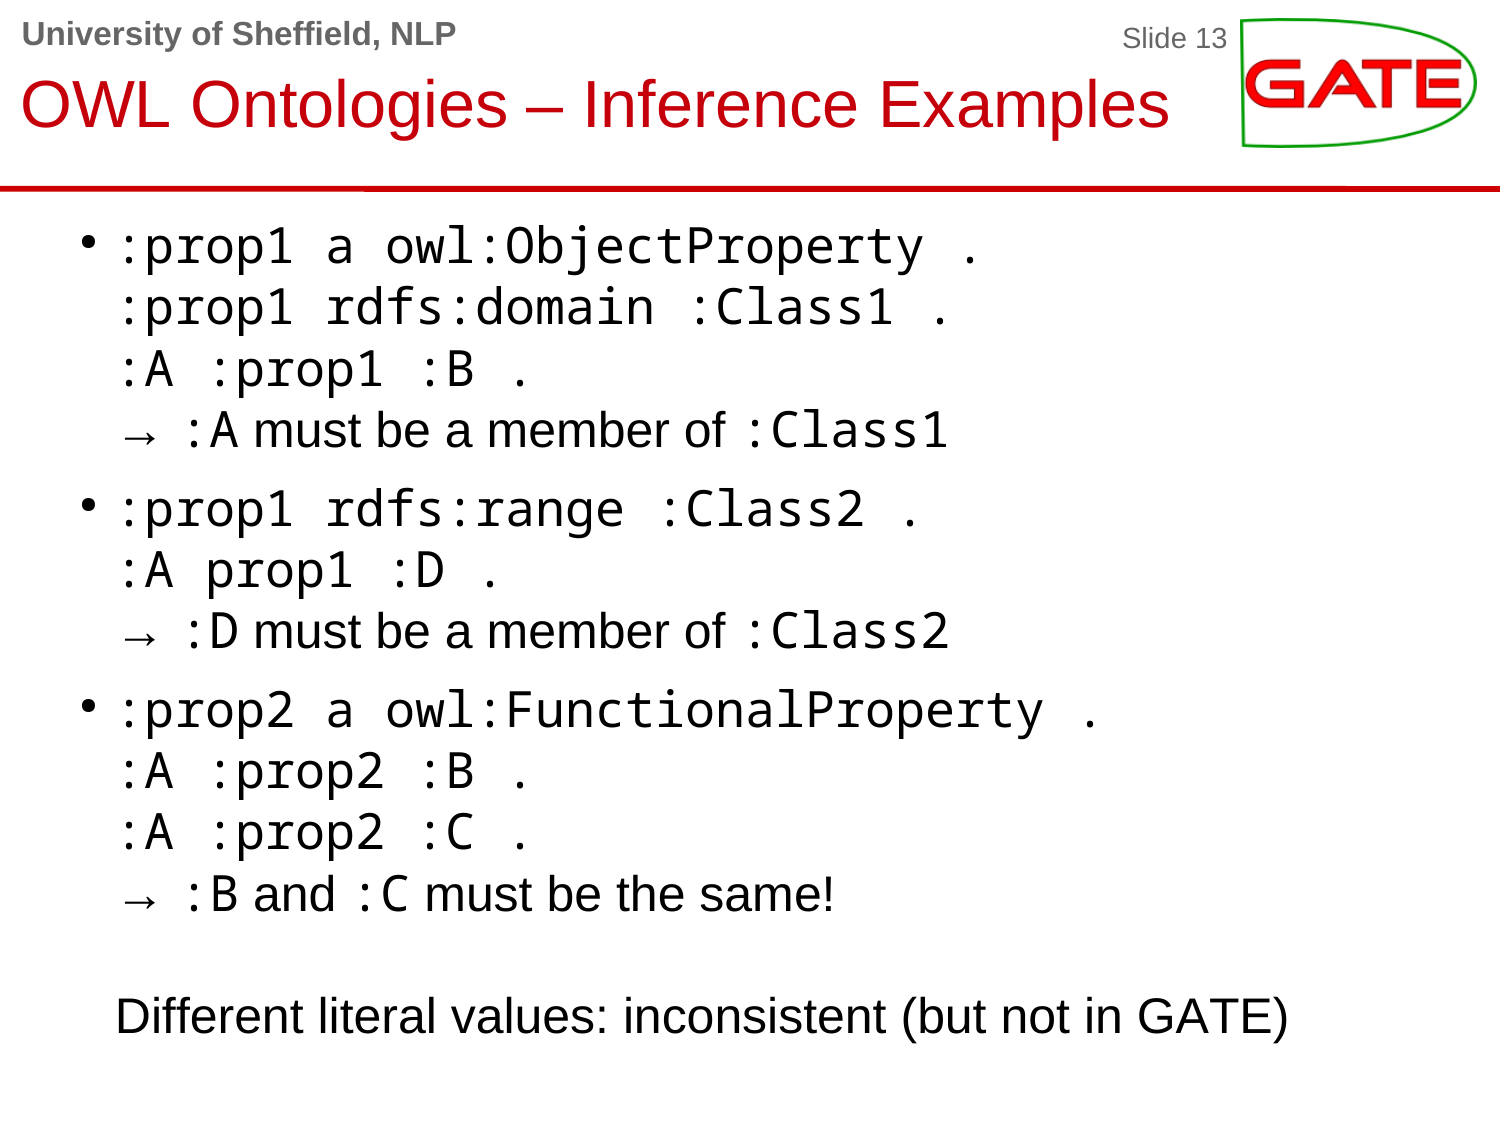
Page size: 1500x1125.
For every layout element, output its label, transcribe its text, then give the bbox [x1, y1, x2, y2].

list :prop1 a owl:ObjectProperty . :prop1 rdfs:domain :Class1 . :A :prop1 :B . → :A must be a member of :Class1 :prop1 rdfs:range :Class2 . :A prop1 :D . → :D must be a member of :Class2 :prop2 a owl:FunctionalProperty . :A :prop2 :B . :A :prop2 :C . → :B and :C must be the same! Different literal values: inconsistent (but not in GATE) [23, 212, 1477, 1063]
title OWL Ontologies – Inference Examples [20, 44, 1240, 166]
picture [1240, 18, 1477, 148]
